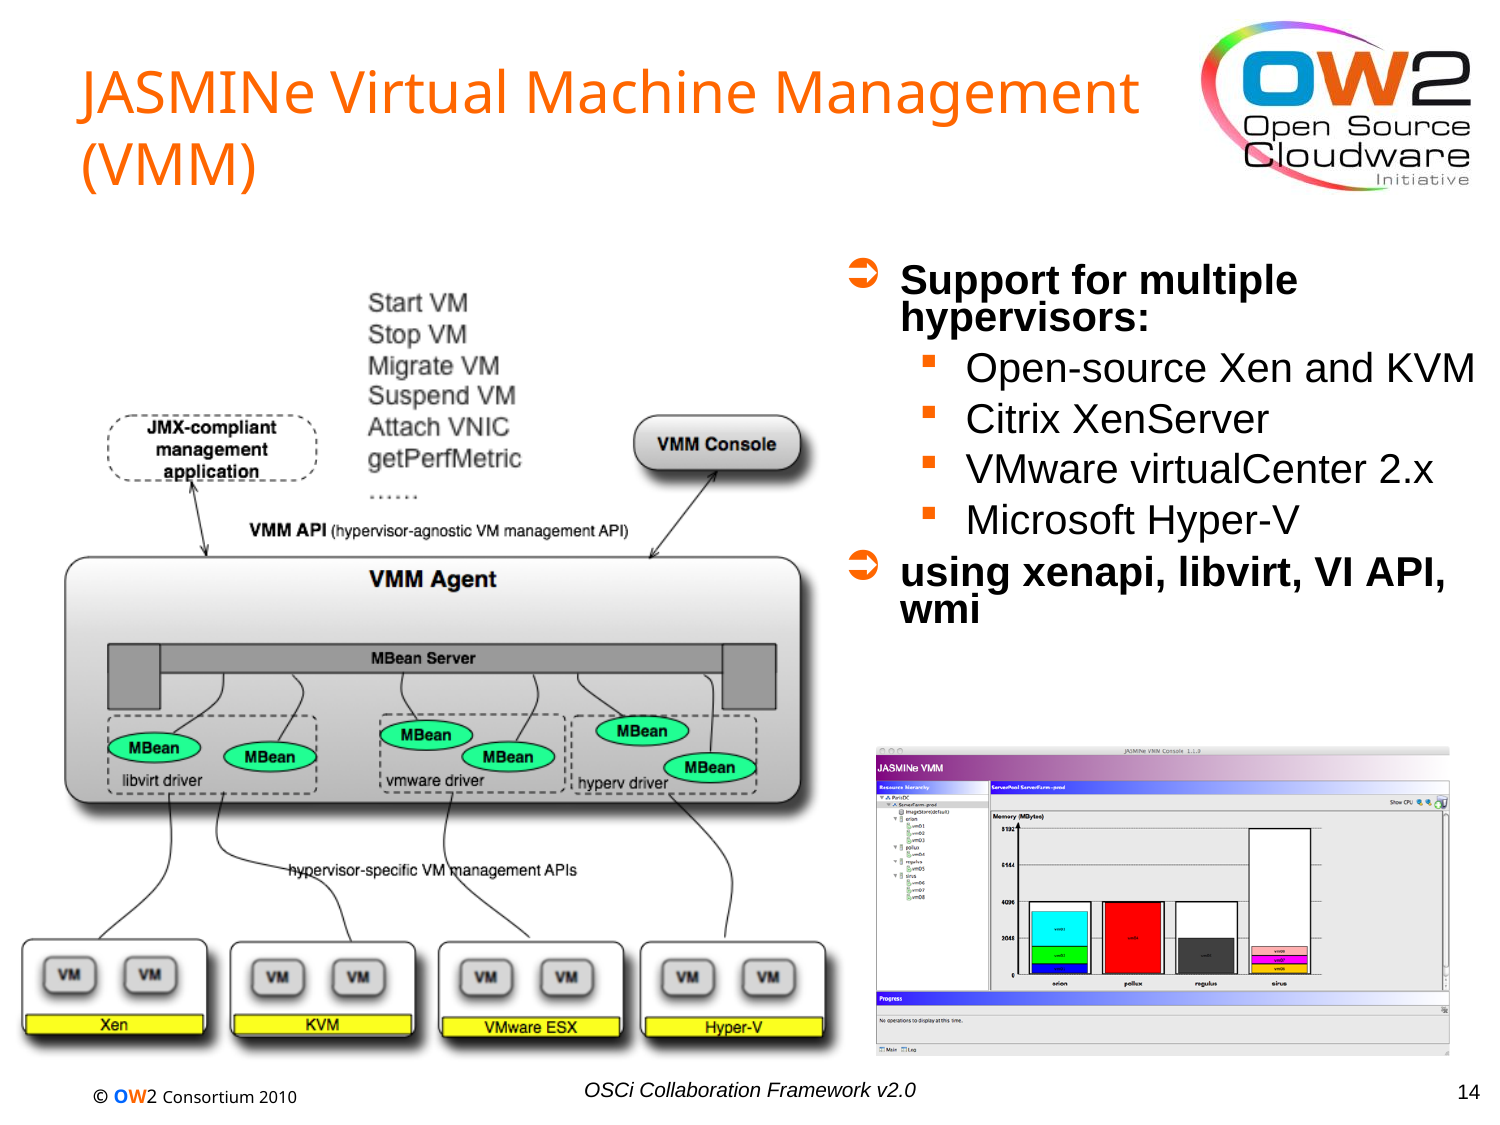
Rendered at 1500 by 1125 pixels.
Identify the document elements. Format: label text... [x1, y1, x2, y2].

picture [868, 738, 1457, 1063]
picture [1199, 19, 1472, 195]
title JASMINe Virtual Machine Management (VMM) [82, 44, 1183, 214]
list Support for multiple hypervisors: Open-source Xen and KVM Citrix XenServer VMware virtualCenter 2.x Microsoft Hyper-V using xenapi, libvirt, VI API, wmi [844, 264, 1500, 703]
picture [11, 277, 848, 1063]
